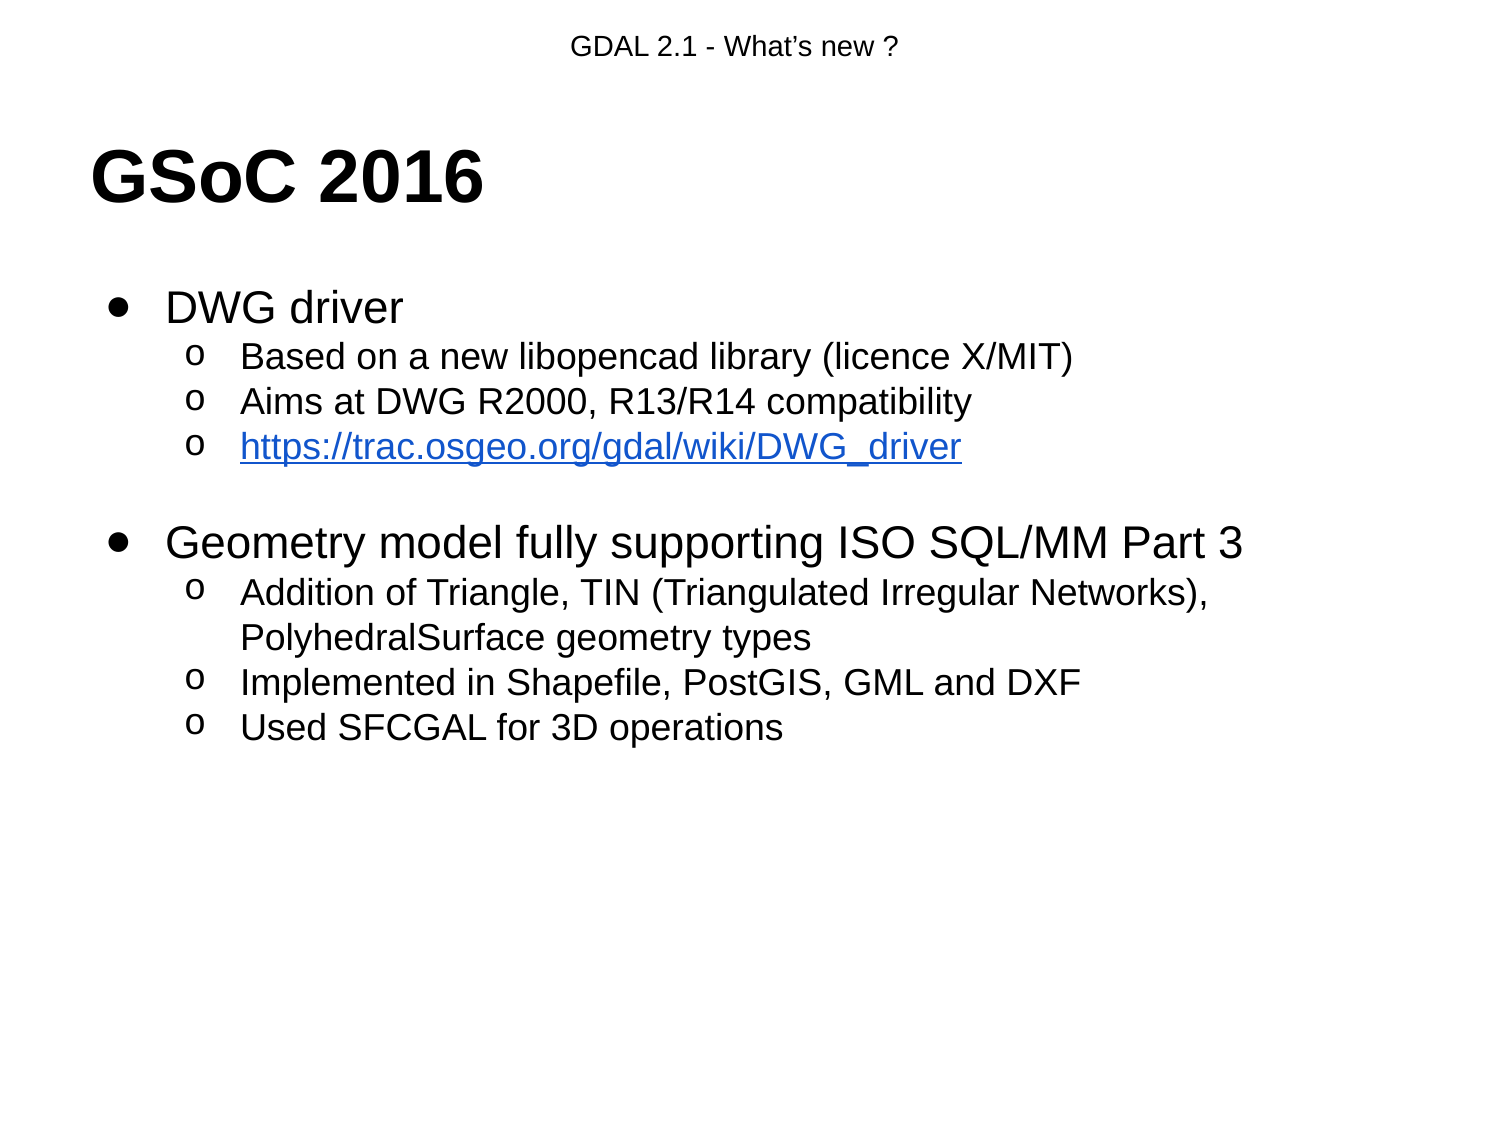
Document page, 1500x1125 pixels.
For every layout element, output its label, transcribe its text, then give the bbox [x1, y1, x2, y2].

title GSoC 2016 [75, 45, 1425, 233]
list DWG driver Based on a new libopencad library (licence X/MIT) Aims at DWG R2000, R13/R14 compatibility https://trac.osgeo.org/gdal/wiki/DWG_driver Geometry model fully supporting ISO SQL/MM Part 3 Addition of Triangle, TIN (Triangulated Irregular Networks), PolyhedralSurface geometry types Implemented in Shapefile, PostGIS, GML and DXF Used SFCGAL for 3D operations [75, 262, 1425, 1078]
